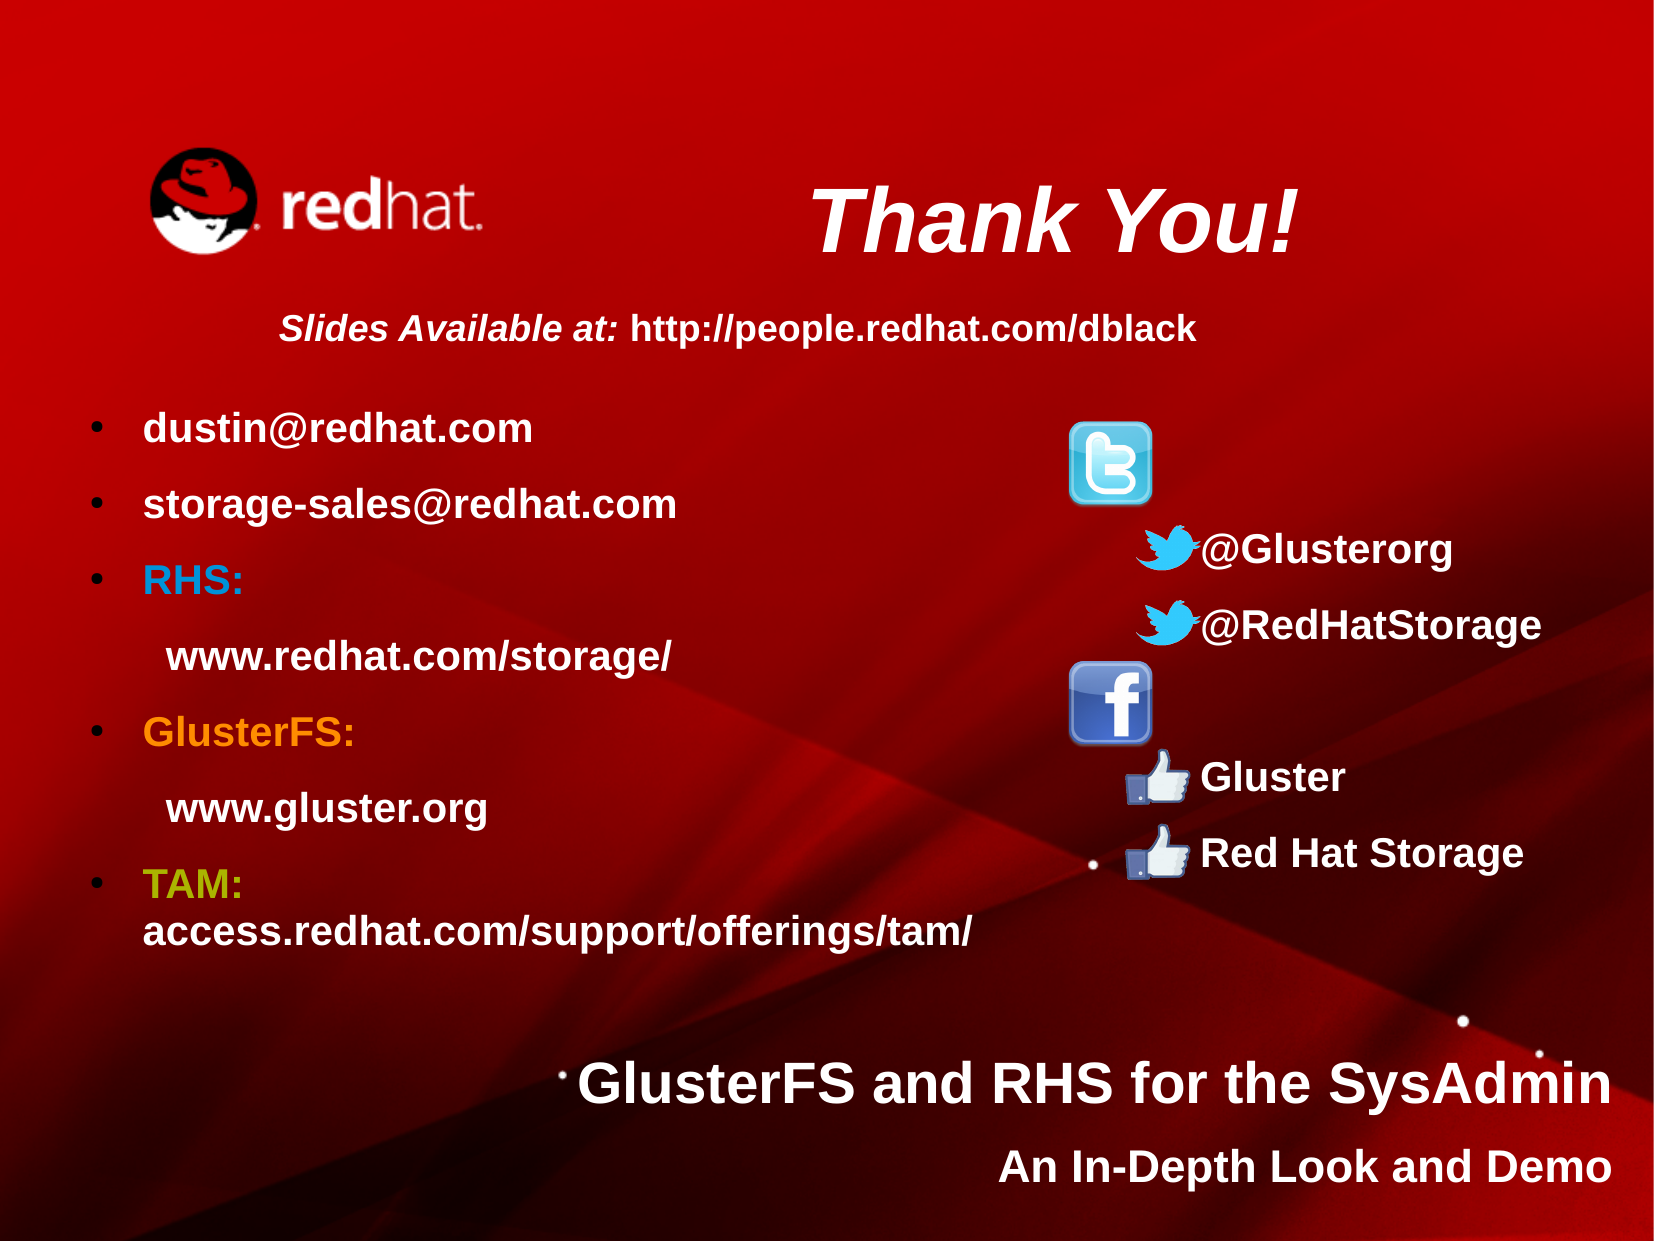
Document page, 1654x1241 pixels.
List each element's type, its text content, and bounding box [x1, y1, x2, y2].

text_box GlusterFS and RHS for the SysAdmin An In-Depth Look and Demo [562, 1043, 1629, 1201]
list @Glusterorg @RedHatStorage Gluster Red Hat Storage [1200, 450, 1591, 1043]
picture [0, 0, 1654, 1241]
list dustin@redhat.com storage-sales@redhat.com RHS: www.redhat.com/storage/ GlusterFS: www.gluster.org TAM: access.redhat.com/support/offerings/tam/ [71, 405, 1036, 1141]
text_box Slides Available at: http://people.redhat.com/dblack [264, 300, 1390, 357]
text_box Thank You! [453, 127, 1654, 263]
